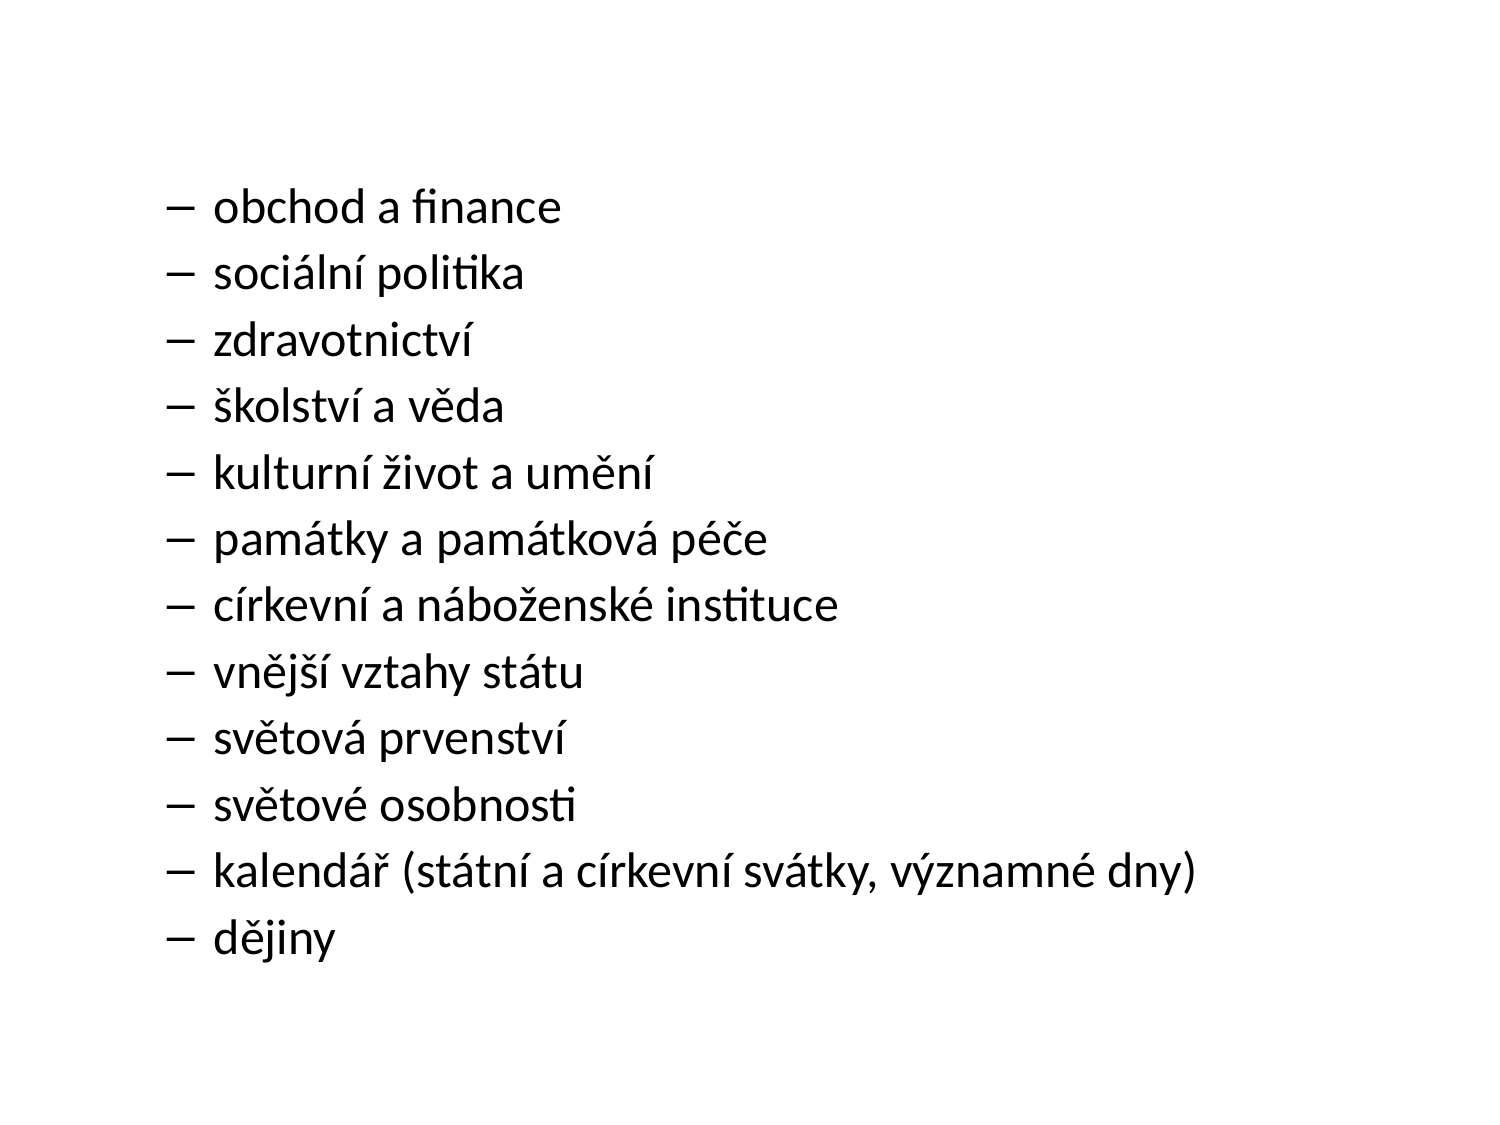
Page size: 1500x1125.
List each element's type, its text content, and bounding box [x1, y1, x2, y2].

list obchod a finance sociální politika zdravotnictví školství a věda kulturní život a umění památky a památková péče církevní a náboženské instituce vnější vztahy státu světová prvenství světové osobnosti kalendář (státní a církevní svátky, významné dny) dějiny [76, 172, 1427, 1045]
